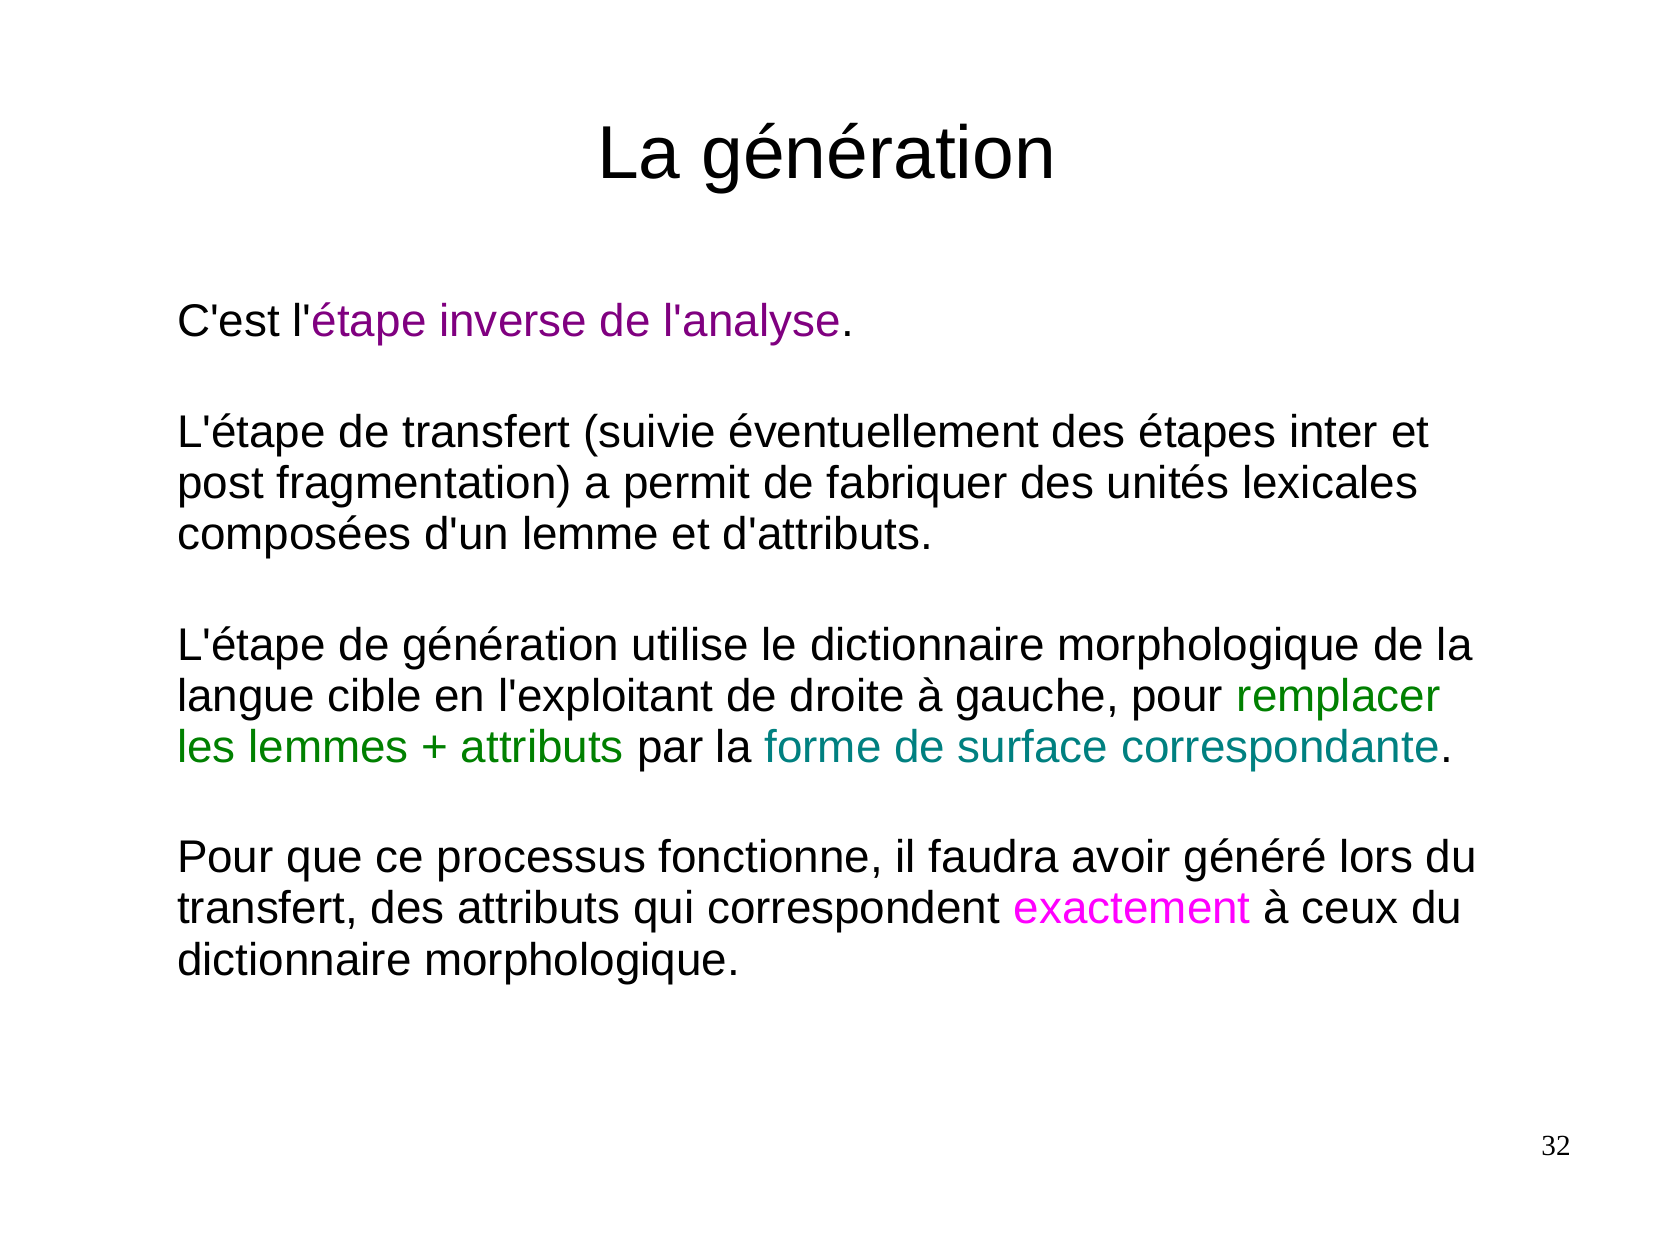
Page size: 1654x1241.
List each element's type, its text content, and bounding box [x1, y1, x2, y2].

list C'est l'étape inverse de l'analyse. L'étape de transfert (suivie éventuellement des étapes inter et post fragmentation) a permit de fabriquer des unités lexicales composées d'un lemme et d'attributs. L'étape de génération utilise le dictionnaire morphologique de la langue cible en l'exploitant de droite à gauche, pour remplacer les lemmes + attributs par la forme de surface correspondante. Pour que ce processus fonctionne, il faudra avoir généré lors du transfert, des attributs qui correspondent exactement à ceux du dictionnaire morphologique. [106, 295, 1501, 1010]
title La génération [82, 49, 1571, 257]
